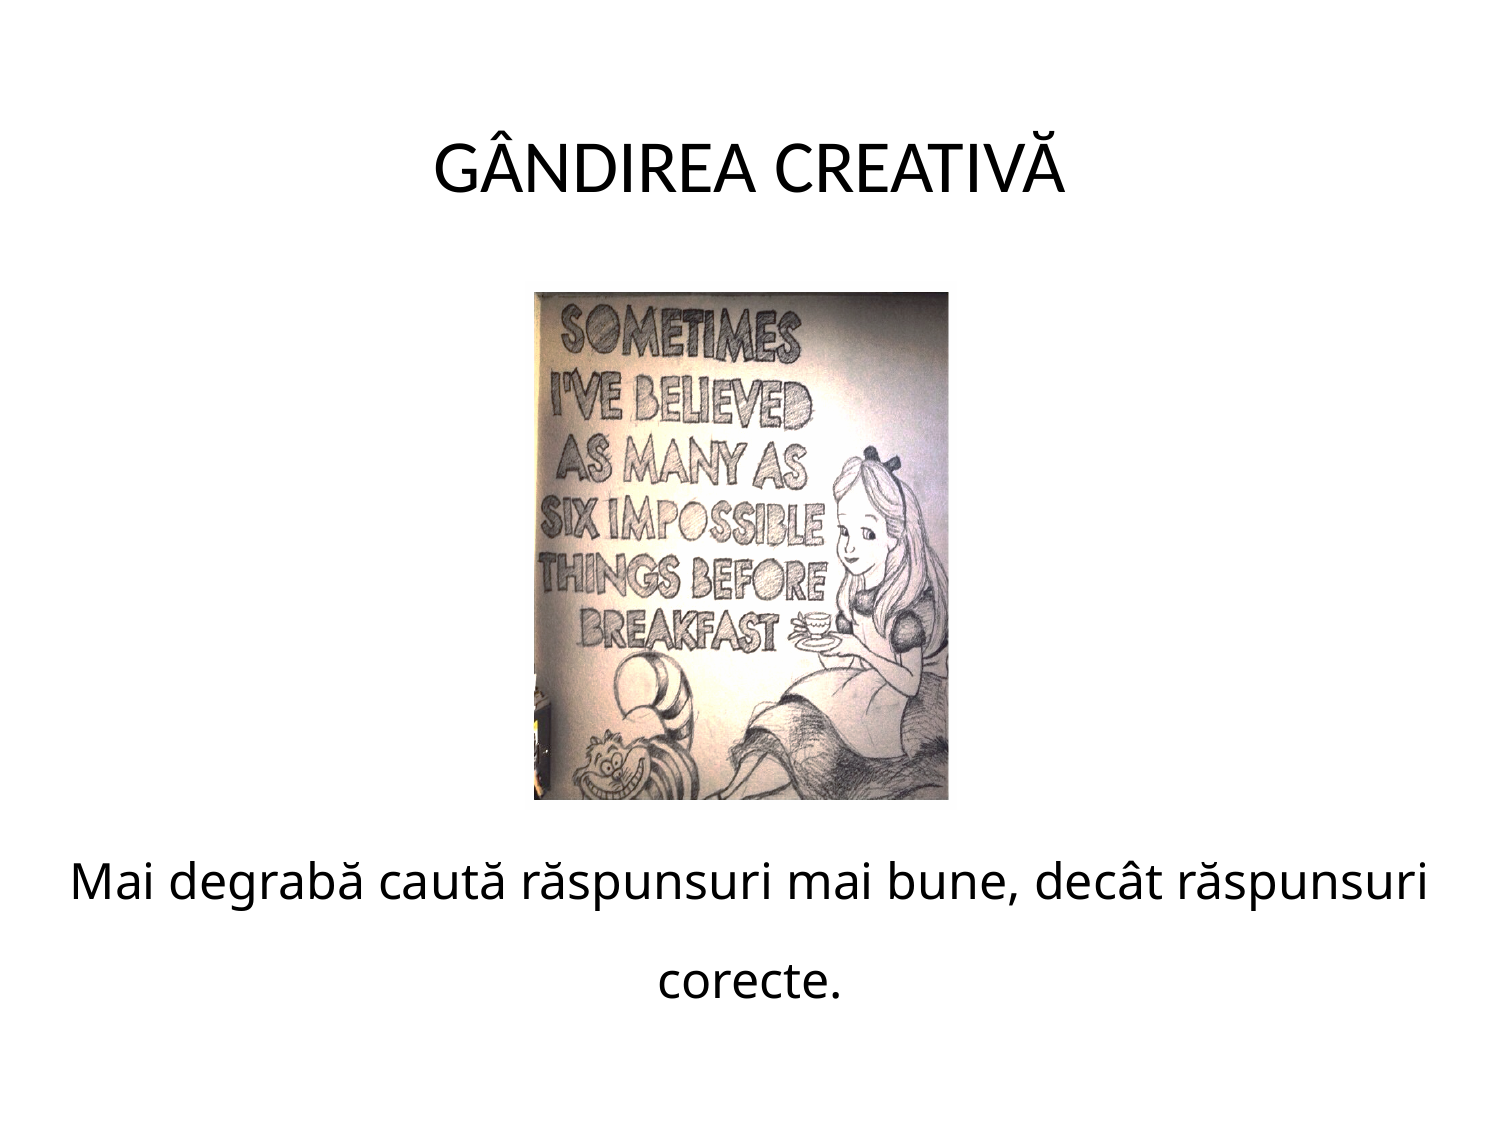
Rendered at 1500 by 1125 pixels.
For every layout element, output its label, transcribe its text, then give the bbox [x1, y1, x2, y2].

title GÂNDIREA CREATIVĂ [51, 85, 1449, 241]
picture [525, 281, 957, 810]
subtitle Mai degrabă caută răspunsuri mai bune, decât răspunsuri corecte. [51, 850, 1449, 1082]
